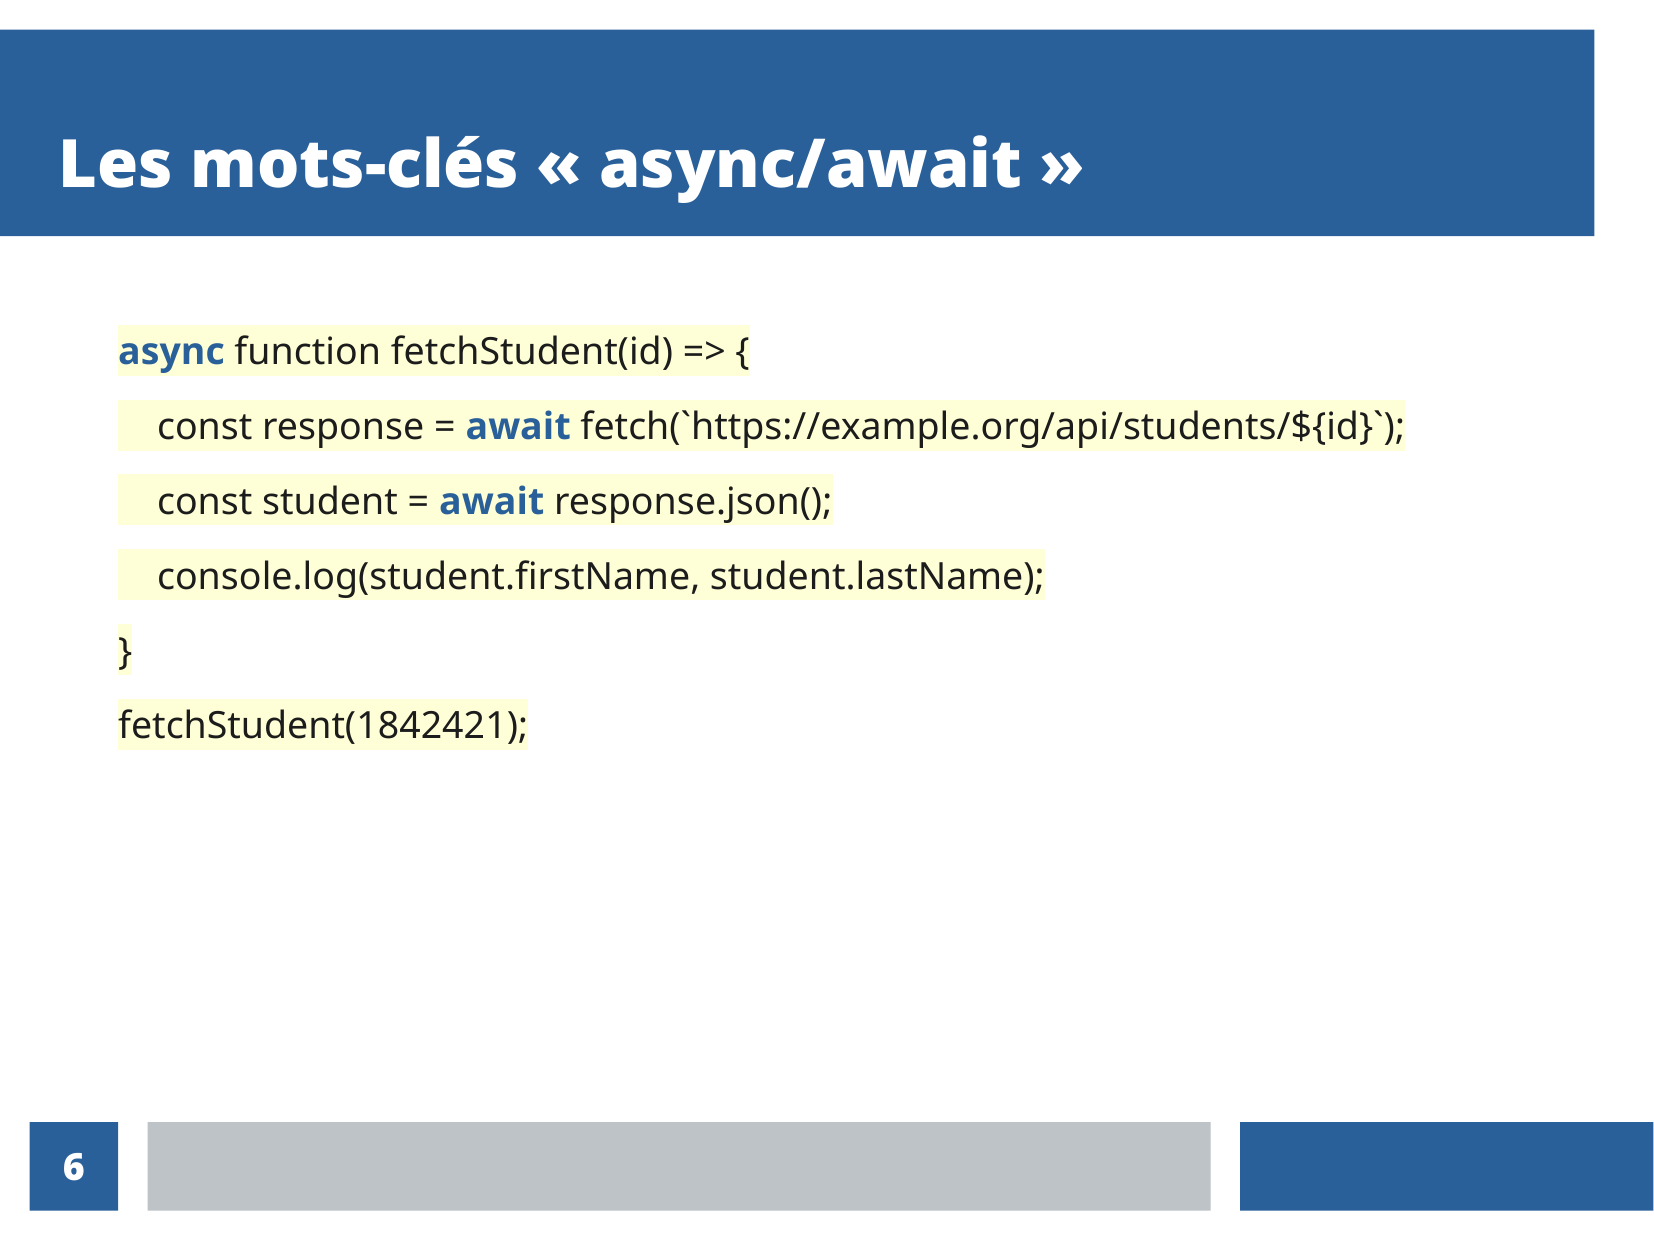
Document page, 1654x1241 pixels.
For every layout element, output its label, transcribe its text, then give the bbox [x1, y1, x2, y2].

title Les mots-clés « async/await » [59, 59, 1595, 207]
list async function fetchStudent(id) => { const response = await fetch(`https://example.org/api/students/${id}`); const student = await response.json(); console.log(student.firstName, student.lastName); } fetchStudent(1842421); [118, 324, 1548, 1093]
